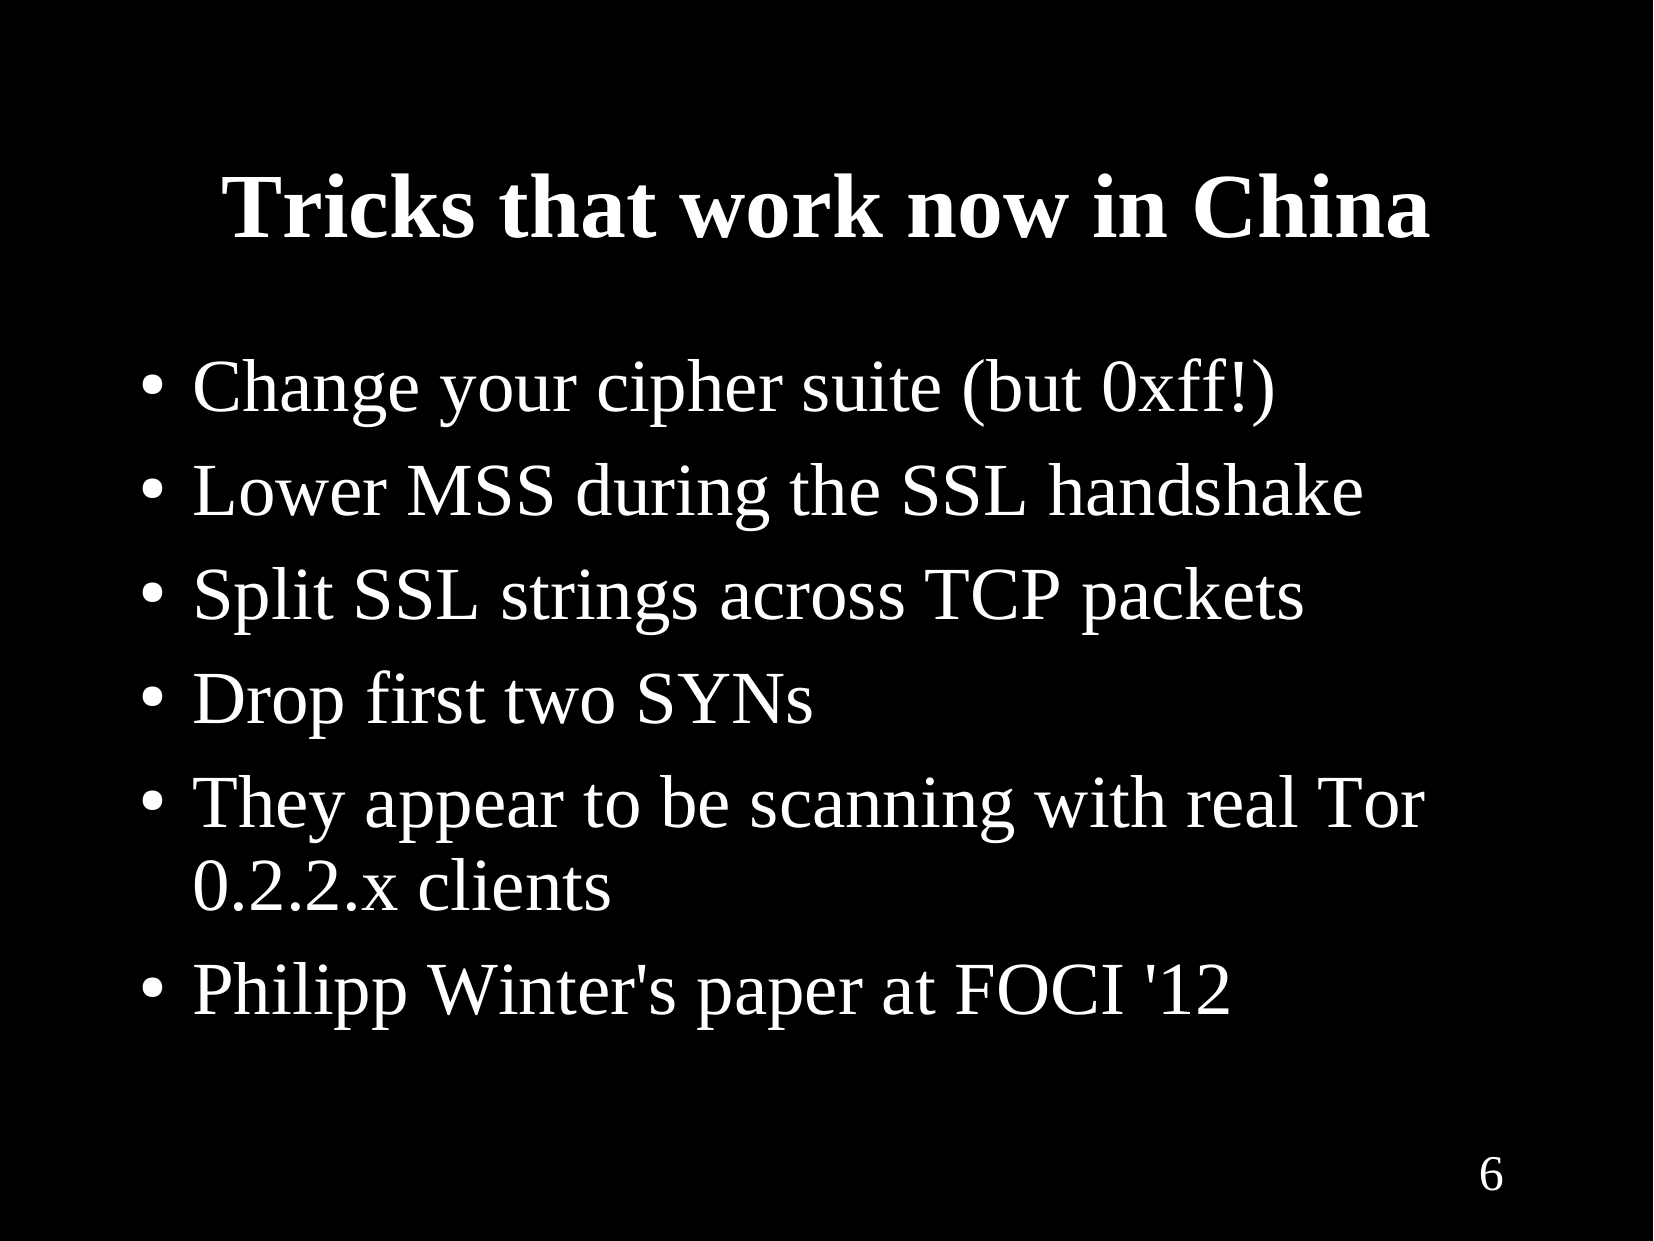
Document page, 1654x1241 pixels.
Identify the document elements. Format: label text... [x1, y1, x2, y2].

list Change your cipher suite (but 0xff!) Lower MSS during the SSL handshake Split SSL strings across TCP packets Drop first two SYNs They appear to be scanning with real Tor 0.2.2.x clients Philipp Winter's paper at FOCI '12 [121, 344, 1534, 1127]
title Tricks that work now in China [121, 102, 1534, 311]
